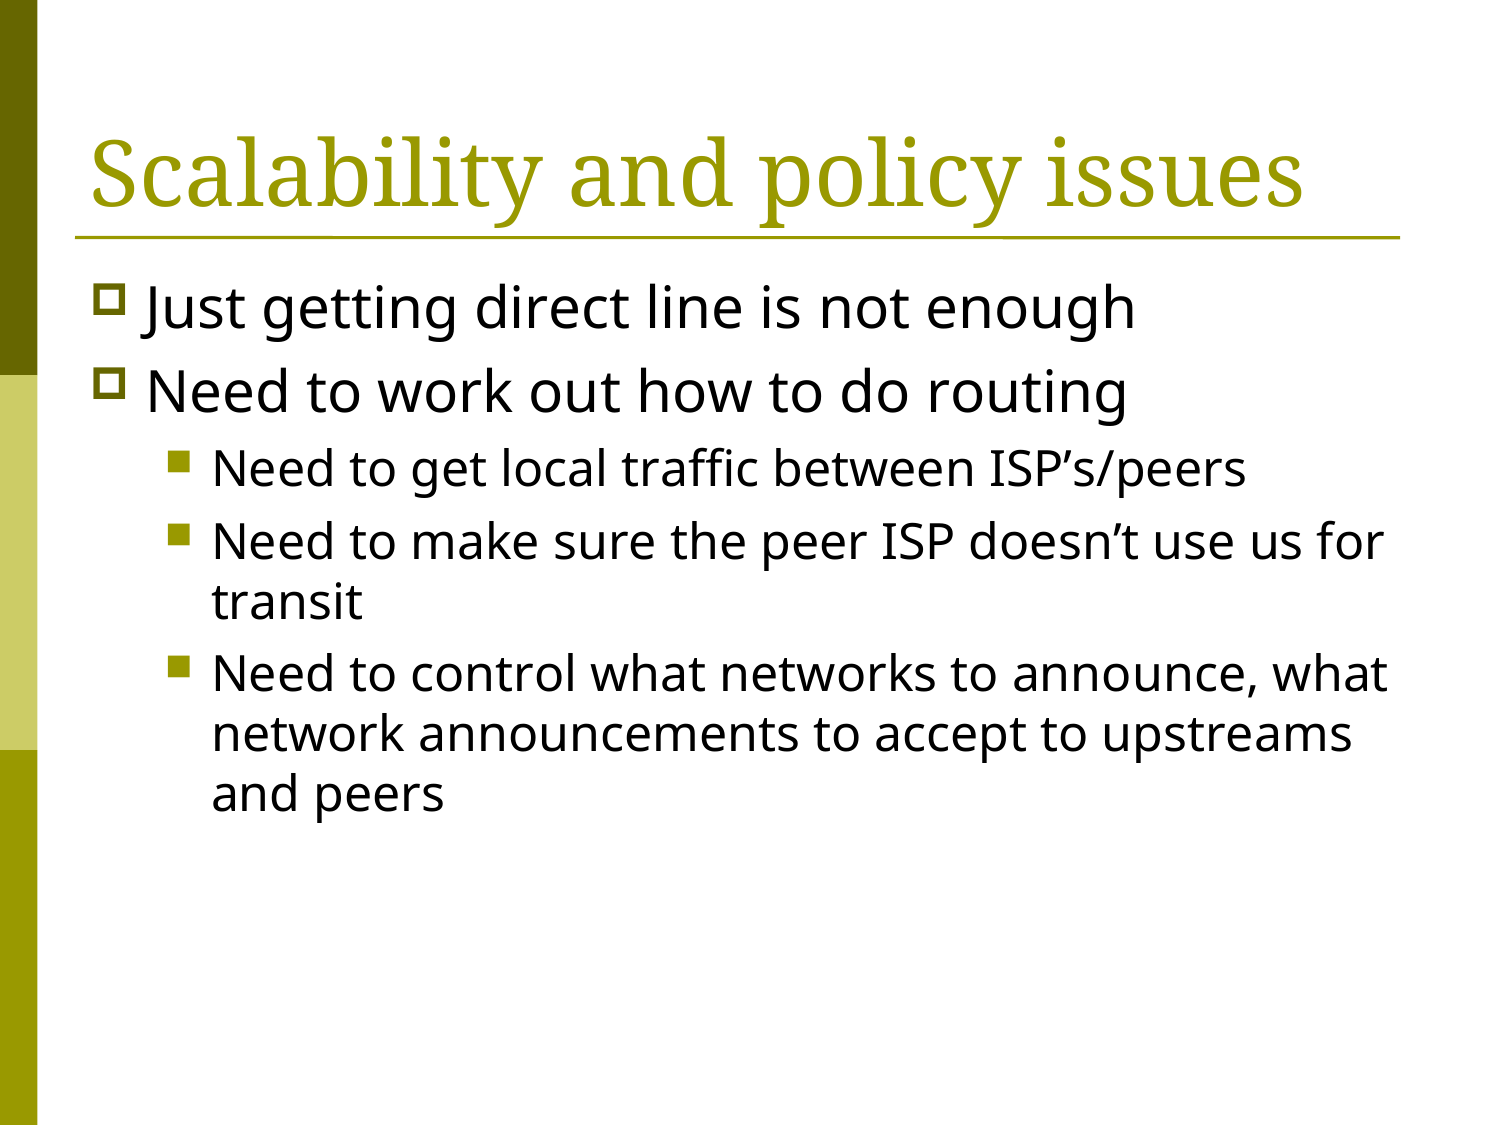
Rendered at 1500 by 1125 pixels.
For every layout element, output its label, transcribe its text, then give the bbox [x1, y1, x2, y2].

list Just getting direct line is not enough Need to work out how to do routing Need to get local traffic between ISP’s/peers Need to make sure the peer ISP doesn’t use us for transit Need to control what networks to announce, what network announcements to accept to upstreams and peers [75, 262, 1426, 1006]
title Scalability and policy issues [75, 45, 1426, 233]
